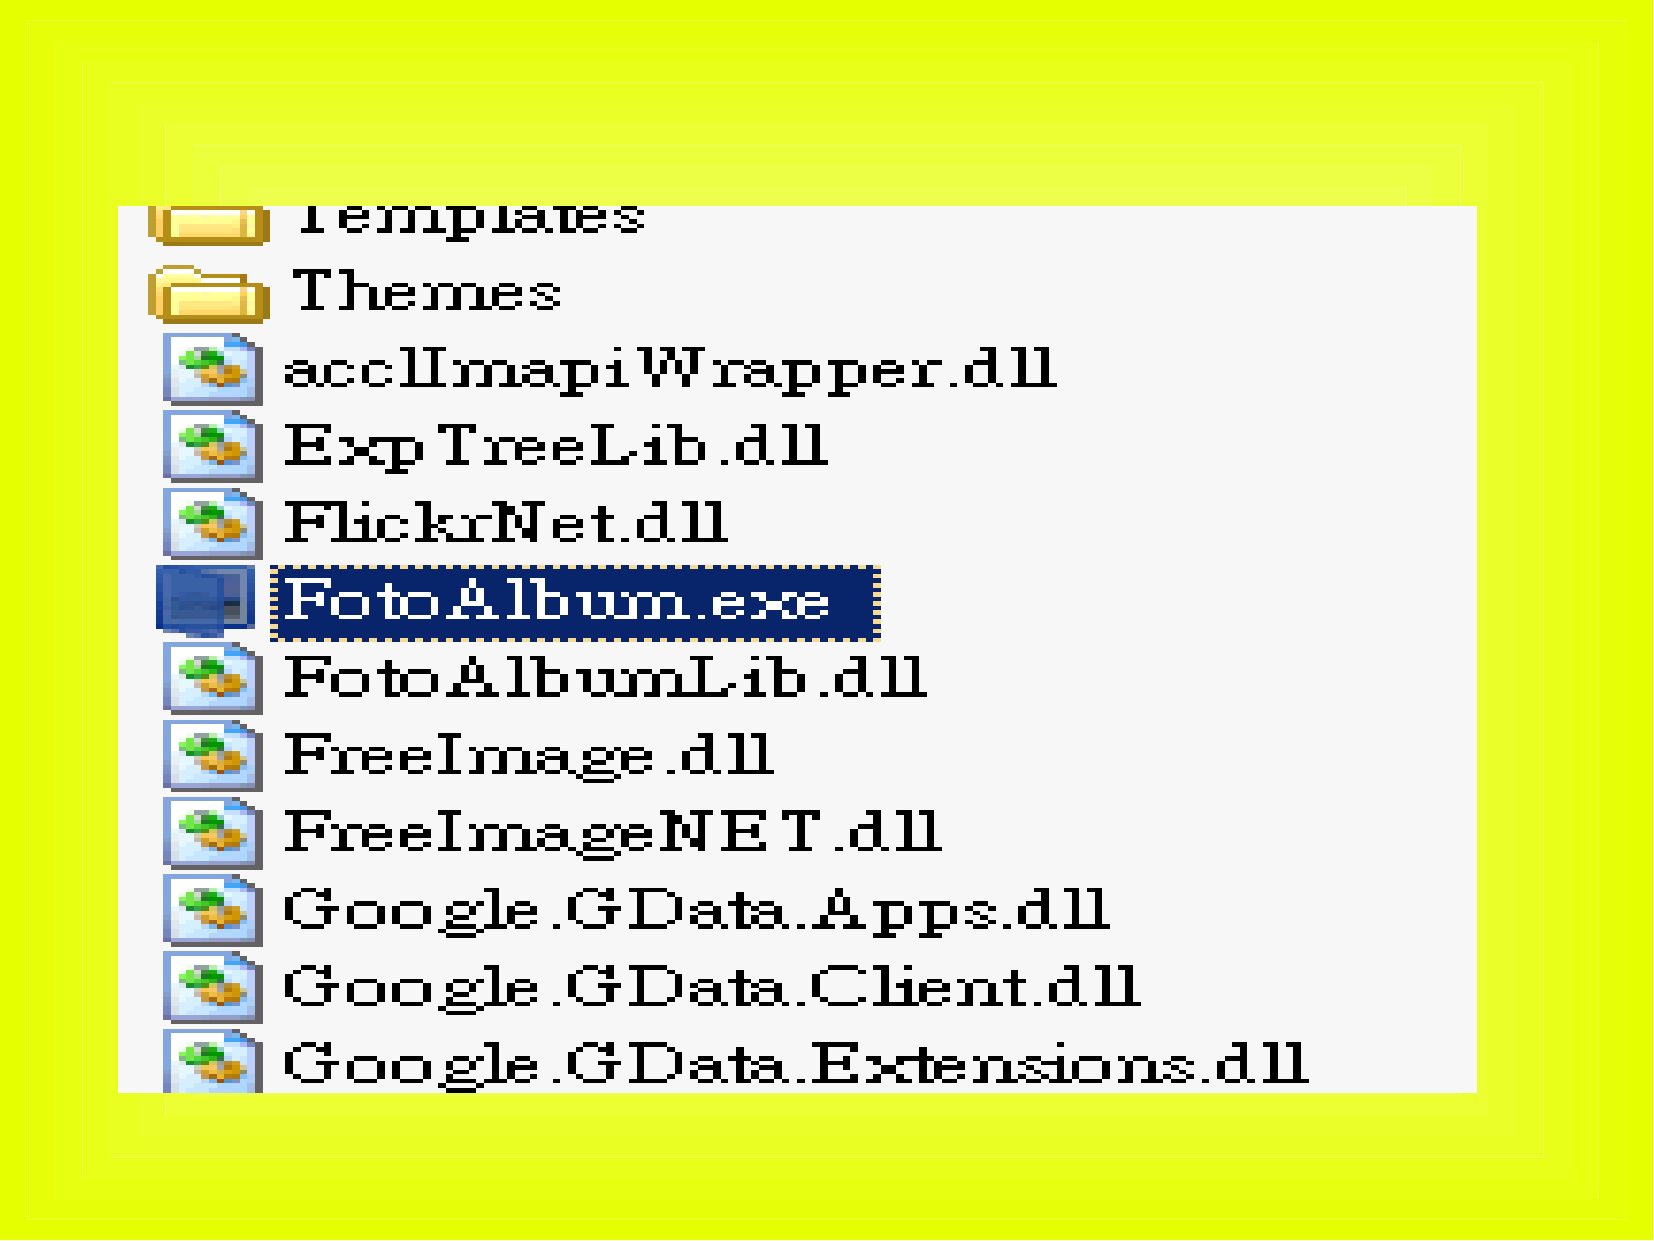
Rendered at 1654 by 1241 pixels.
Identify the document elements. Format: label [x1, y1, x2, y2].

picture [118, 206, 1477, 1093]
